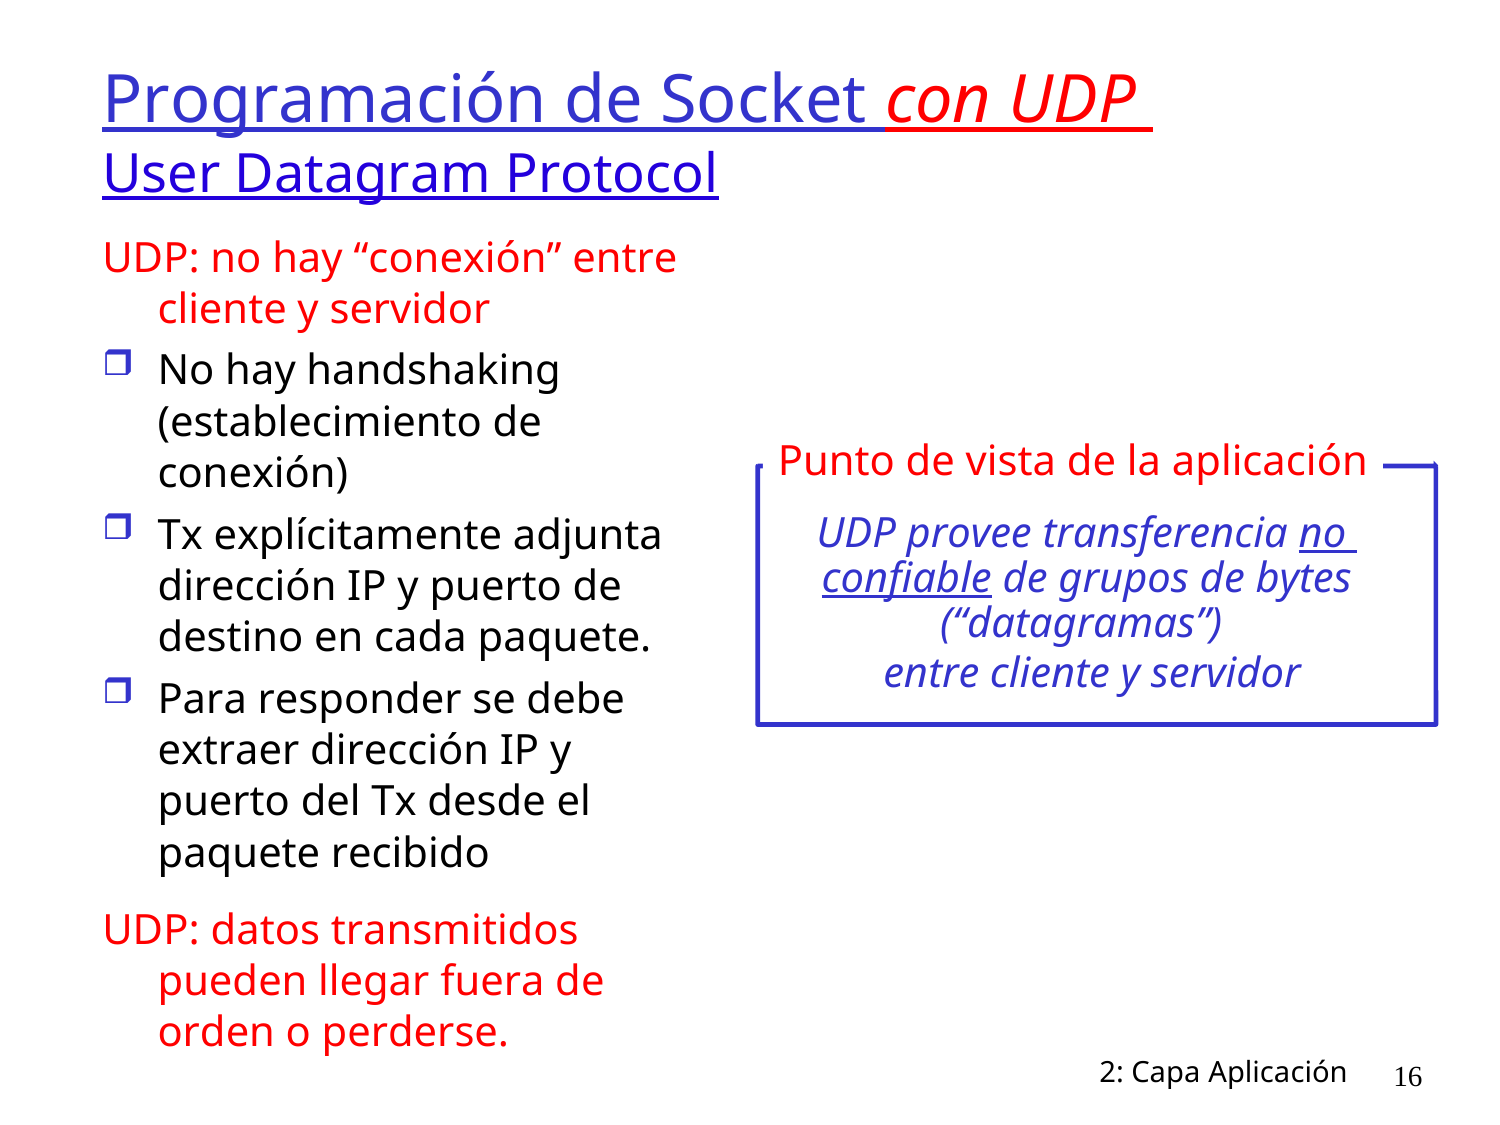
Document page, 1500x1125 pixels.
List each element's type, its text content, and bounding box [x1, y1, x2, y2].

text_box UDP provee transferencia no confiable de grupos de bytes (“datagramas”) entre cliente y servidor [801, 503, 1373, 704]
title Programación de Socket con UDP User Datagram Protocol [87, 37, 1363, 225]
list UDP: no hay “conexión” entre cliente y servidor No hay handshaking (establecimiento de conexión)‏ Tx explícitamente adjunta dirección IP y puerto de destino en cada paquete. Para responder se debe extraer dirección IP y puerto del Tx desde el paquete recibido UDP: datos transmitidos pueden llegar fuera de orden o perderse. [87, 223, 713, 1034]
text_box Punto de vista de la aplicación [762, 432, 1383, 493]
